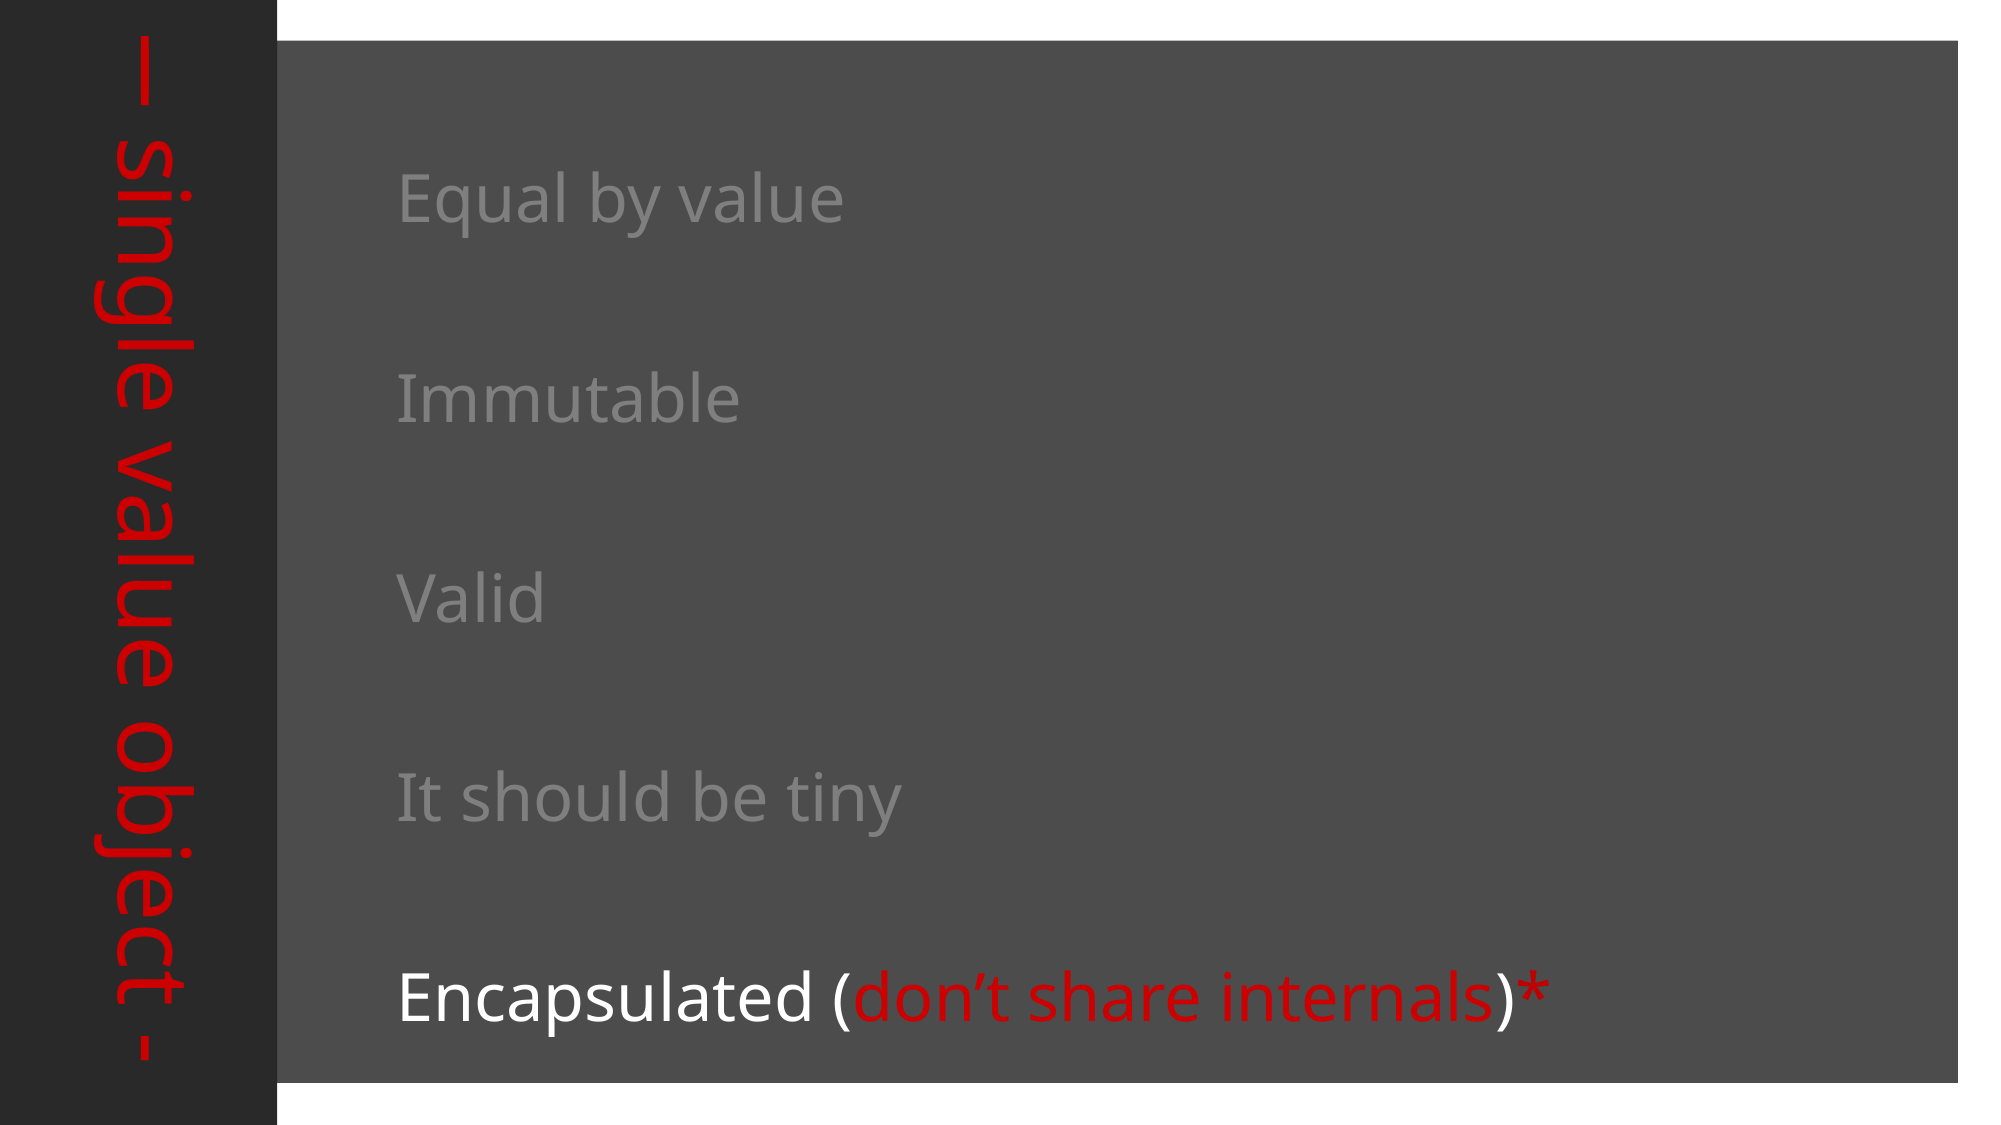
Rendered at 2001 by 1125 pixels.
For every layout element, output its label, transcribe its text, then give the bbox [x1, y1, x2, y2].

text_box ----- single value object - [74, 17, 226, 1115]
text_box Equal by value Immutable Valid It should be tiny Encapsulated (don’t share internals)* [381, 28, 1660, 1018]
text_box [0, 0, 1958, 1125]
